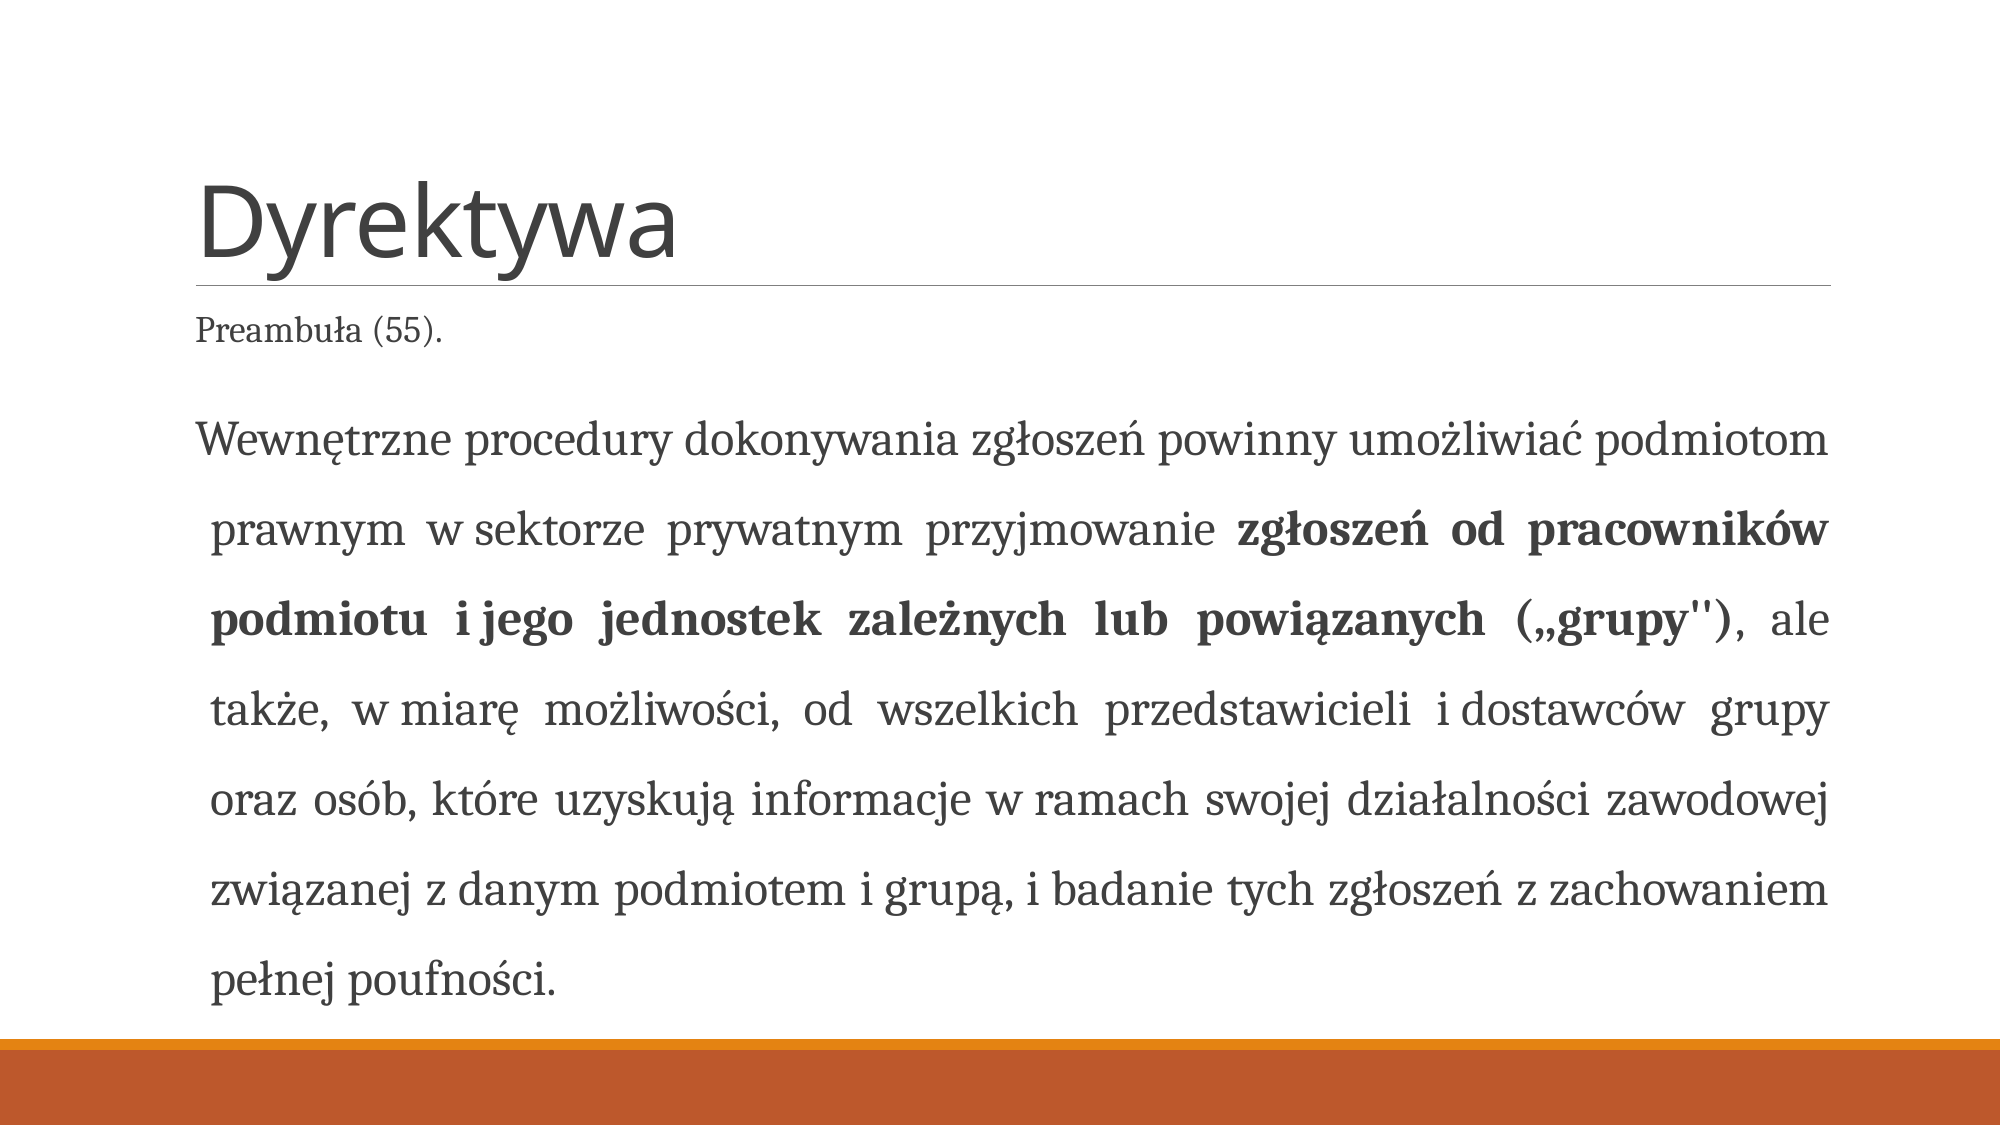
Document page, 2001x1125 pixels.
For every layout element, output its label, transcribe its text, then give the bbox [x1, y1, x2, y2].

list Preambuła (55). Wewnętrzne procedury dokonywania zgłoszeń powinny umożliwiać podmiotom prawnym w sektorze prywatnym przyjmowanie zgłoszeń od pracowników podmiotu i jego jednostek zależnych lub powiązanych (,,grupy''), ale także, w miarę możliwości, od wszelkich przedstawicieli i dostawców grupy oraz osób, które uzyskują informacje w ramach swojej działalności zawodowej związanej z danym podmiotem i grupą, i badanie tych zgłoszeń z zachowaniem pełnej poufności. [180, 302, 1831, 1056]
title Dyrektywa [180, 47, 1831, 286]
